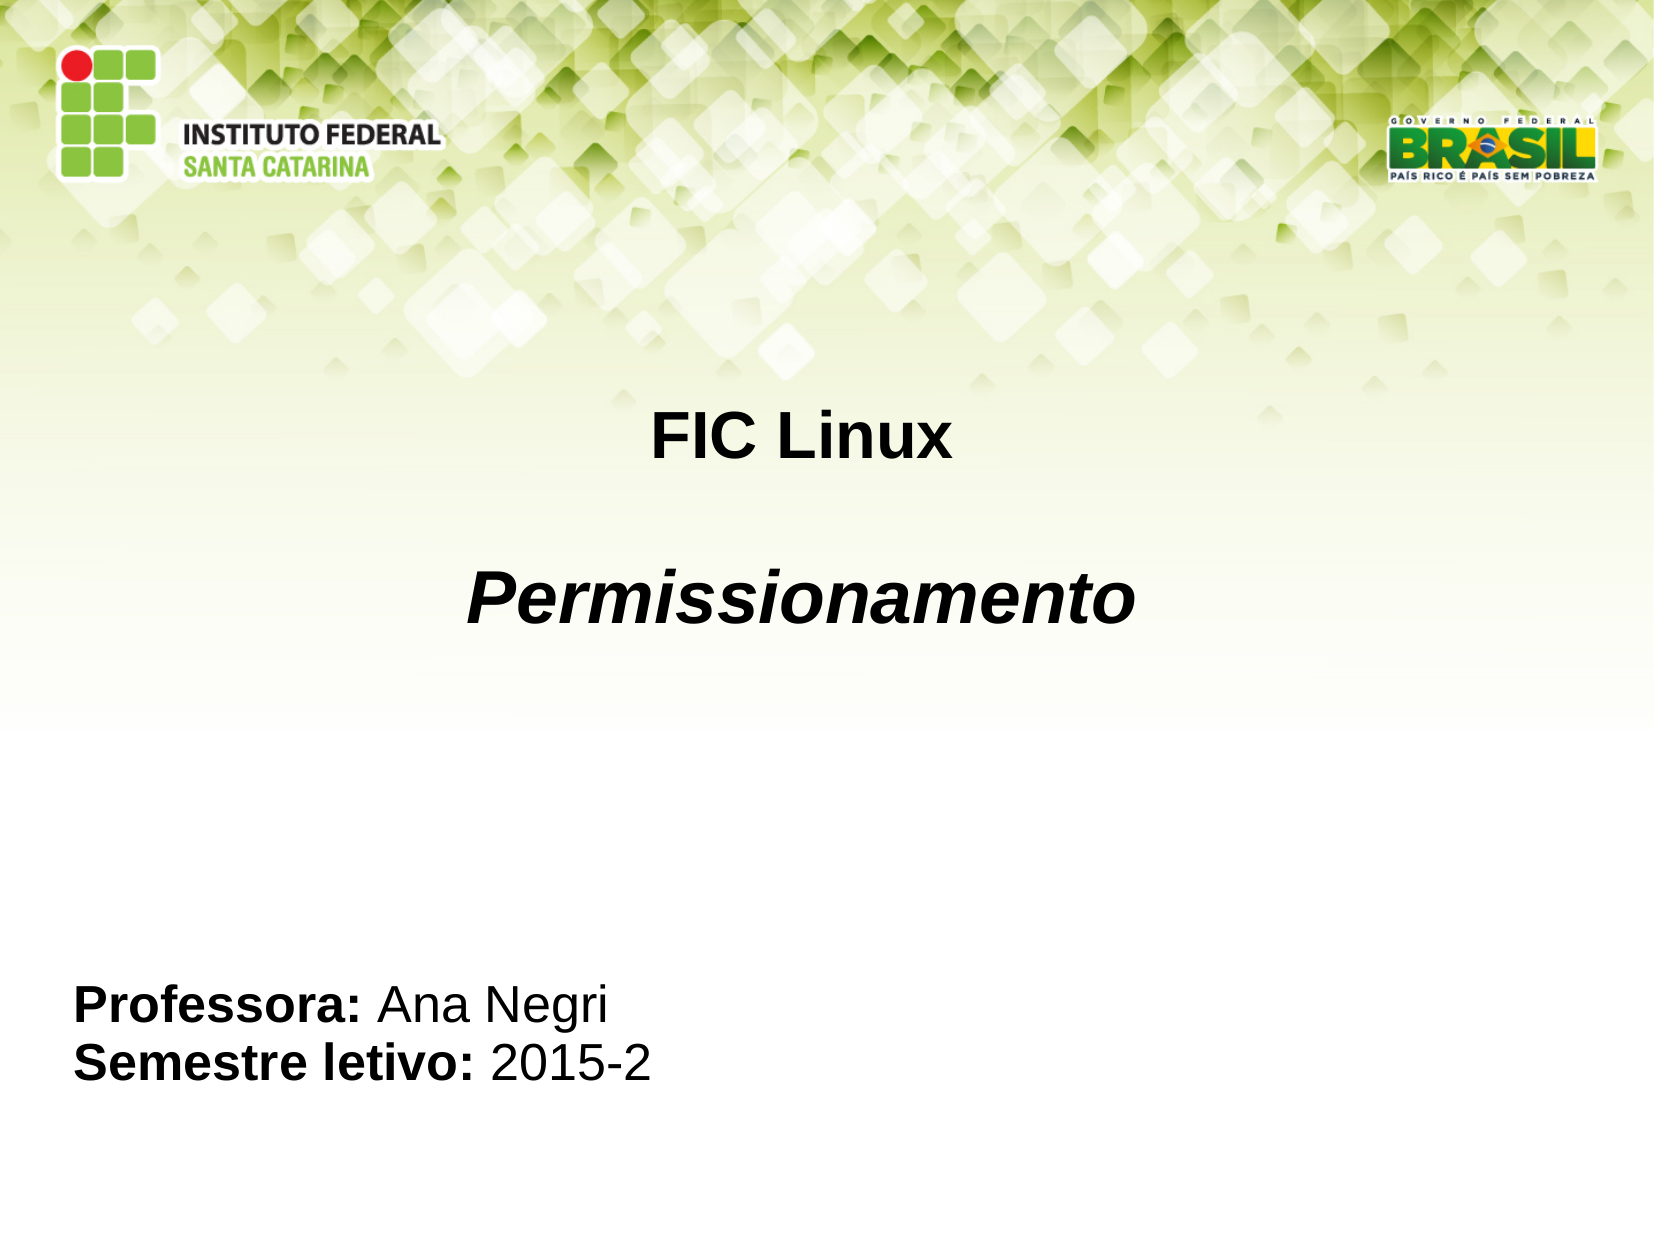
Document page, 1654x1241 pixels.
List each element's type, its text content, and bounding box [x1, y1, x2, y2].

text_box FIC Linux Permissionamento [223, 391, 1382, 649]
text_box Professora: Ana Negri Semestre letivo: 2015-2 [59, 968, 1489, 1100]
picture [0, 0, 1654, 1241]
